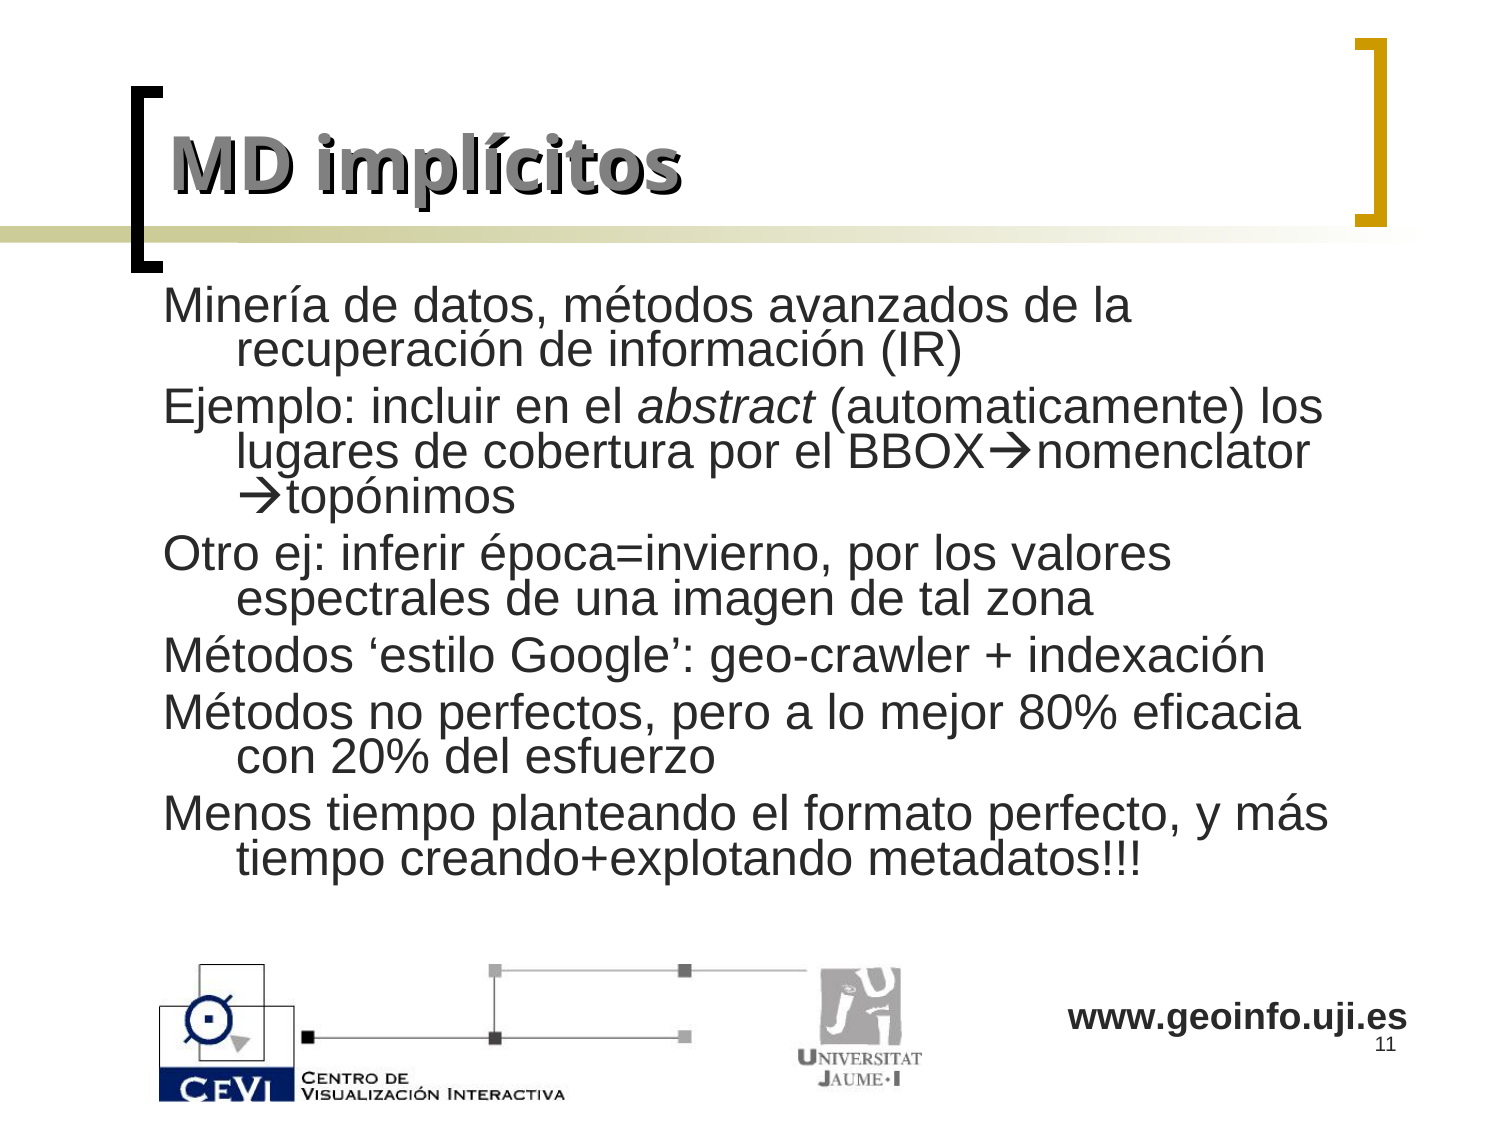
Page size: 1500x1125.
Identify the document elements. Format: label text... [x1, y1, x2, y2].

list Minería de datos, métodos avanzados de la recuperación de información (IR) Ejemplo: incluir en el abstract (automaticamente) los lugares de cobertura por el BBOXnomenclator topónimos Otro ej: inferir época=invierno, por los valores espectrales de una imagen de tal zona Métodos ‘estilo Google’: geo-crawler + indexación Métodos no perfectos, pero a lo mejor 80% eficacia con 20% del esfuerzo Menos tiempo planteando el formato perfecto, y más tiempo creando+explotando metadatos!!! [147, 278, 1405, 993]
title MD implícitos [152, 15, 1328, 220]
picture [159, 993, 922, 1102]
